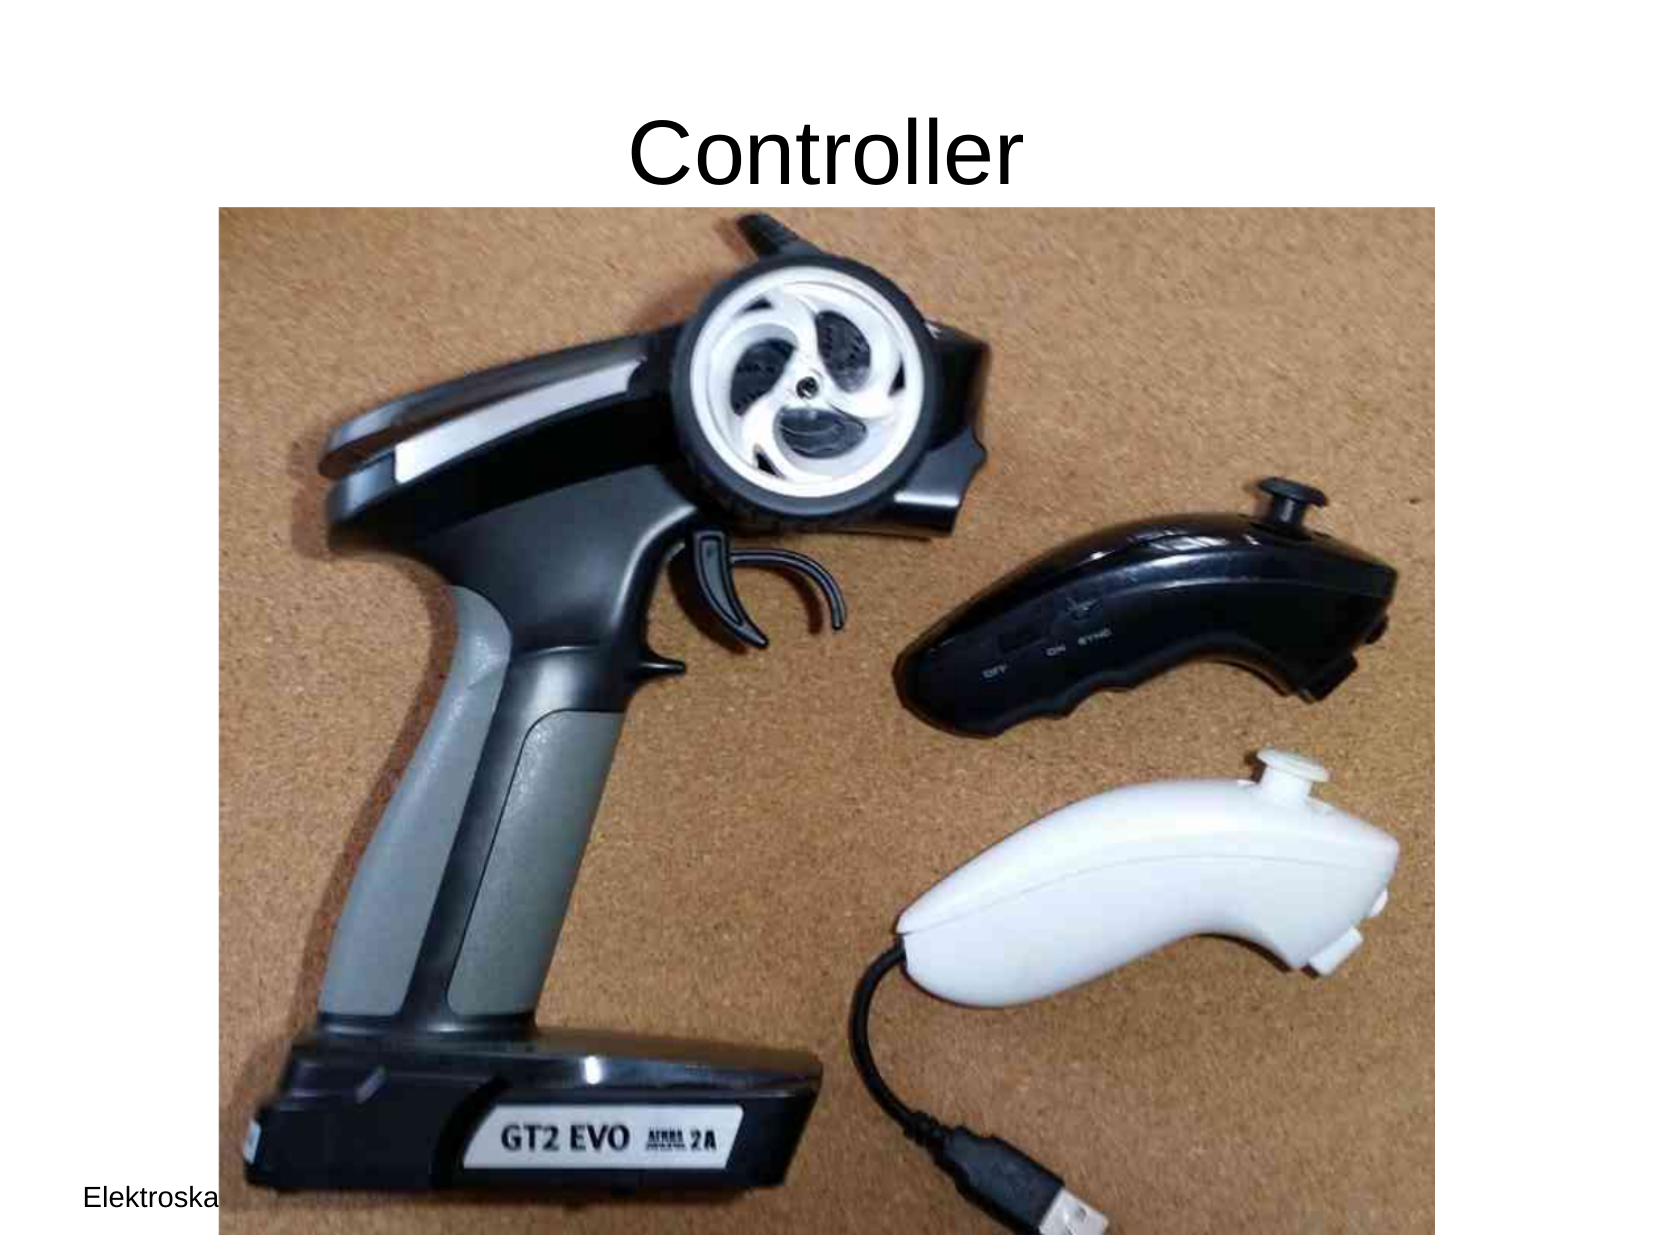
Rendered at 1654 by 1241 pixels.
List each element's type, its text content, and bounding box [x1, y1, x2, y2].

title Controller [82, 49, 1571, 257]
picture [218, 206, 1435, 1235]
